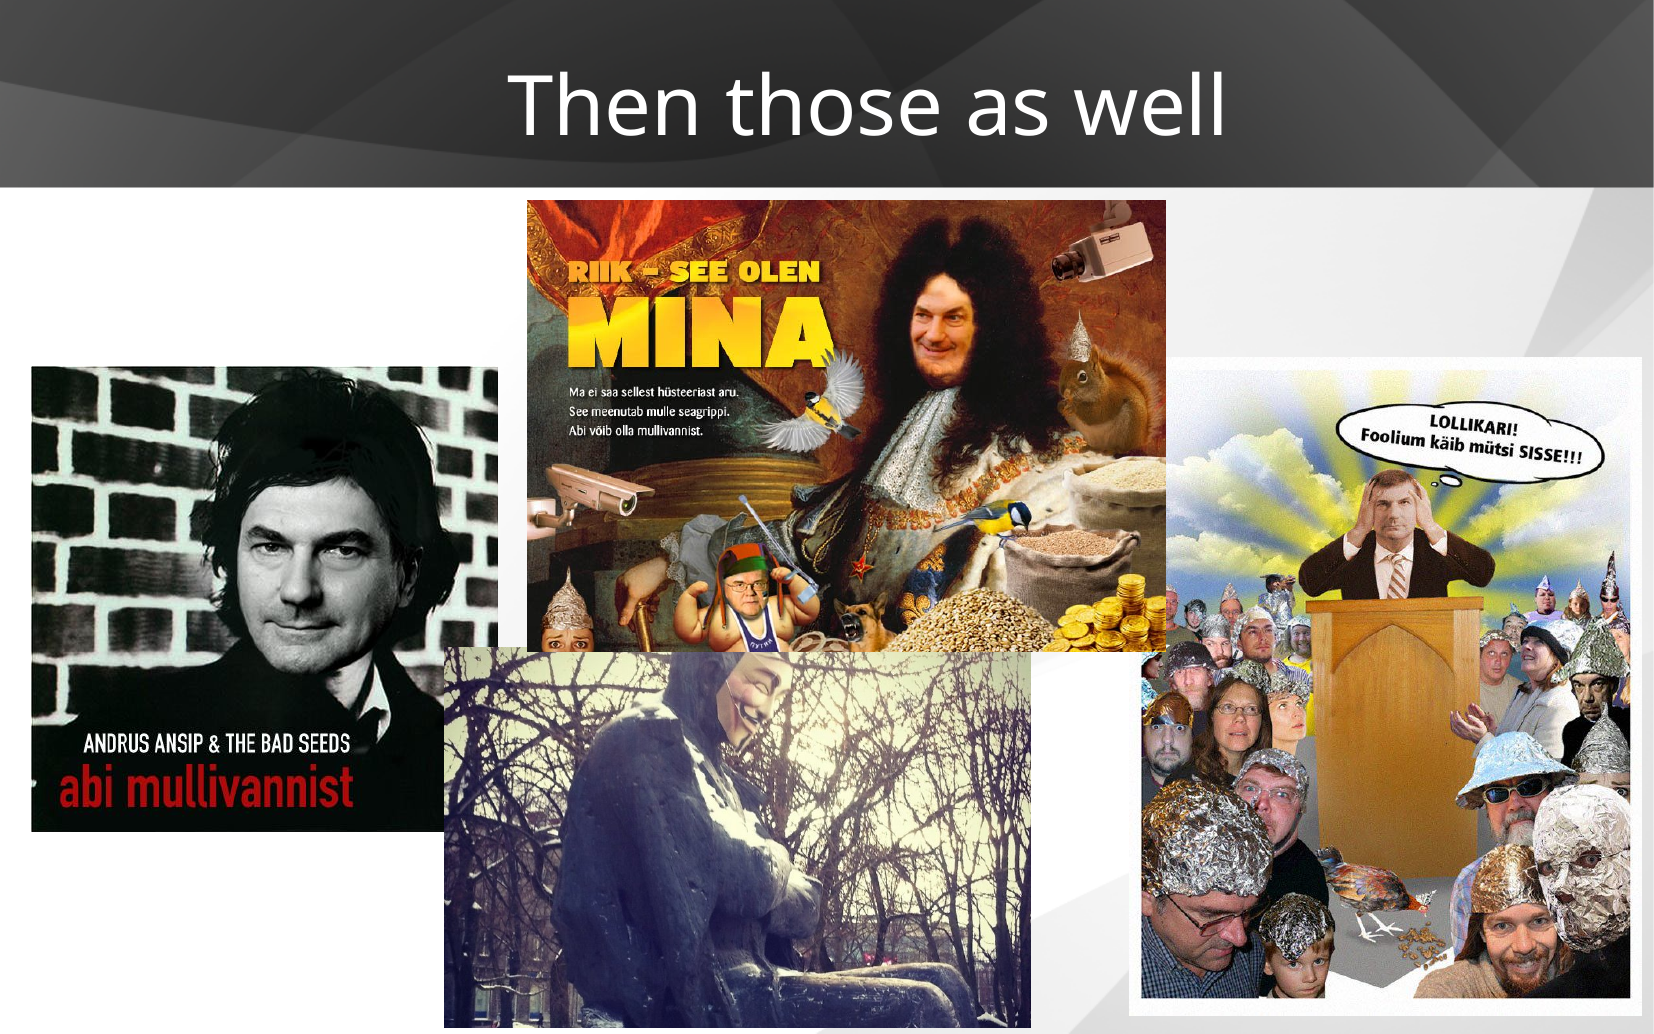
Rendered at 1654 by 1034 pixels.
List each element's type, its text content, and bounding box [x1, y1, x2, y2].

picture [0, 0, 1654, 1034]
title Then those as well [124, 0, 1613, 208]
